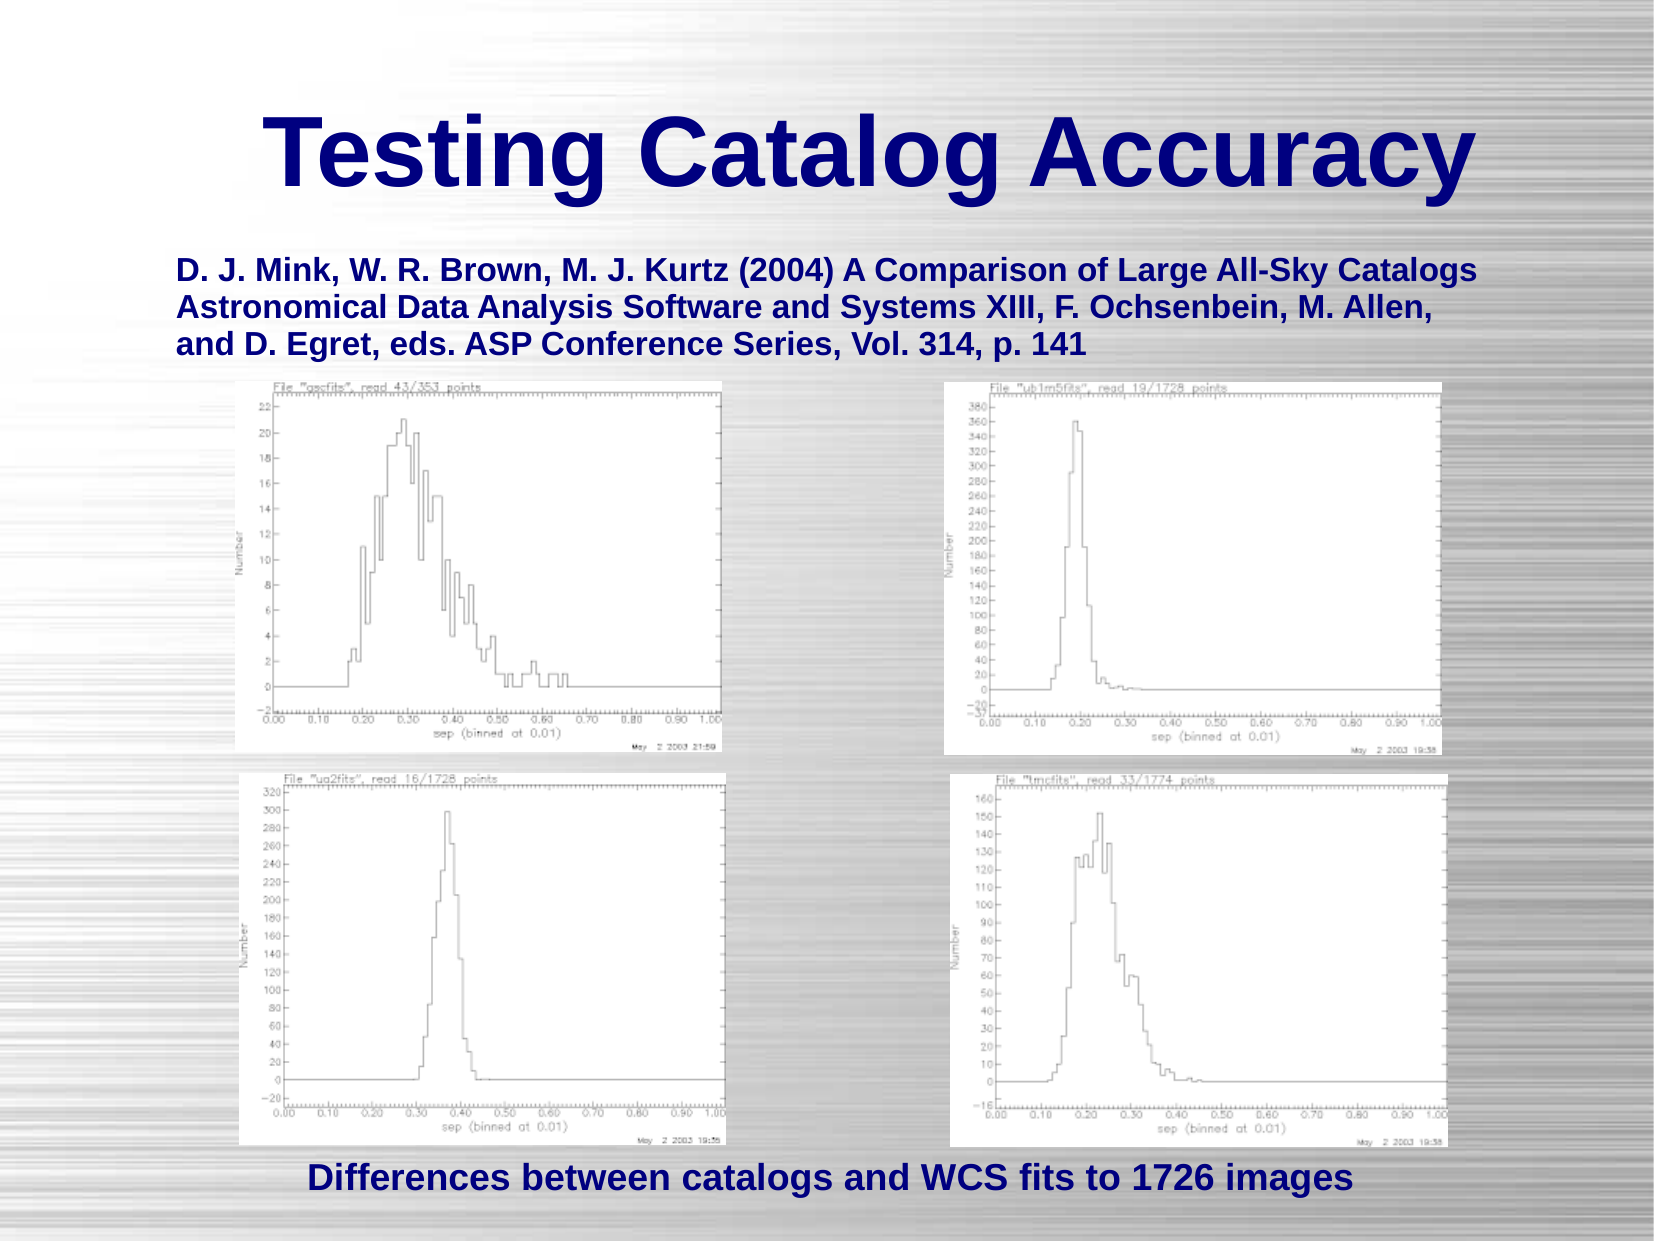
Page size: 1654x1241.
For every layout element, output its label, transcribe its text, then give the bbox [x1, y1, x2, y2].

picture [0, 0, 1654, 1241]
text_box Testing Catalog Accuracy [59, 88, 1654, 216]
text_box Differences between catalogs and WCS fits to 1726 images [292, 1149, 1371, 1208]
text_box D. J. Mink, W. R. Brown, M. J. Kurtz (2004) A Comparison of Large All-Sky Catalogs Astronomical Data Analysis Software and Systems XIII, F. Ochsenbein, M. Allen, and D. Egret, eds. ASP Conference Series, Vol. 314, p. 141 [161, 244, 1493, 385]
